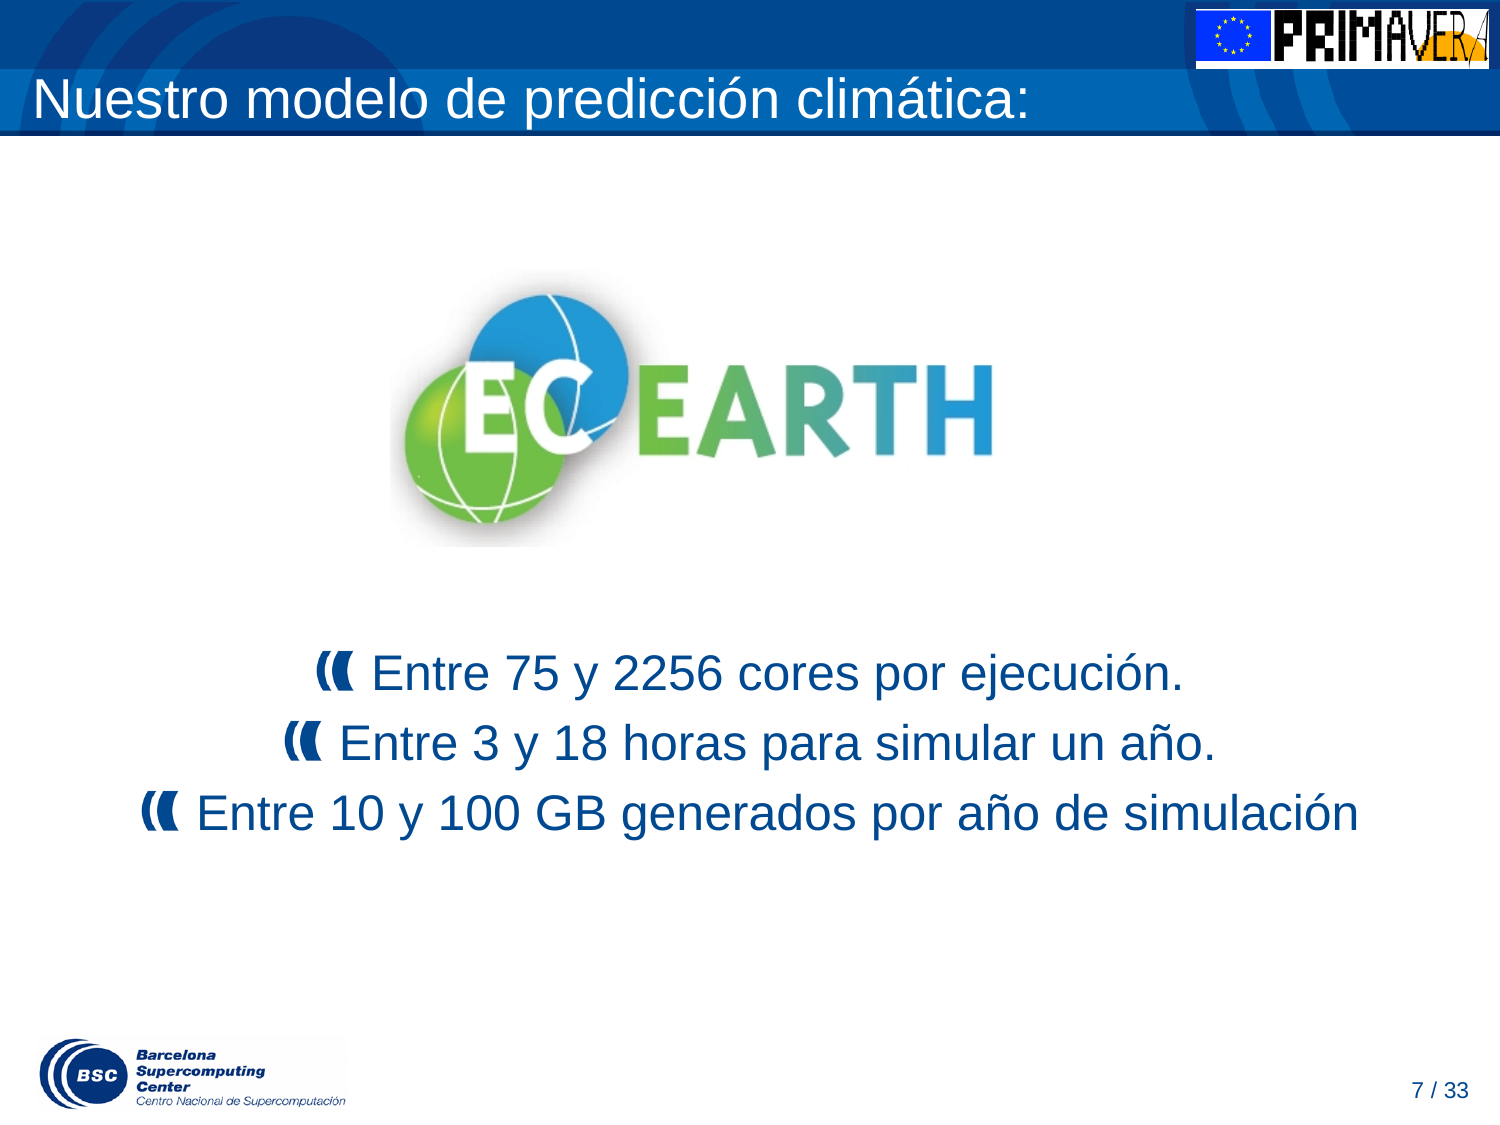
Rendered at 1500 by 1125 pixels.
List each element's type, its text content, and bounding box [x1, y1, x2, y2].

title Nuestro modelo de predicción climática: [17, 7, 1483, 138]
text_box <number> / 33 [1364, 1042, 1484, 1111]
picture [390, 269, 1033, 547]
list Entre 75 y 2256 cores por ejecución. Entre 3 y 18 horas para simular un año. Entre 10 y 100 GB generados por año de simulación [17, 633, 1483, 875]
picture [37, 1035, 347, 1111]
picture [0, 0, 1500, 136]
